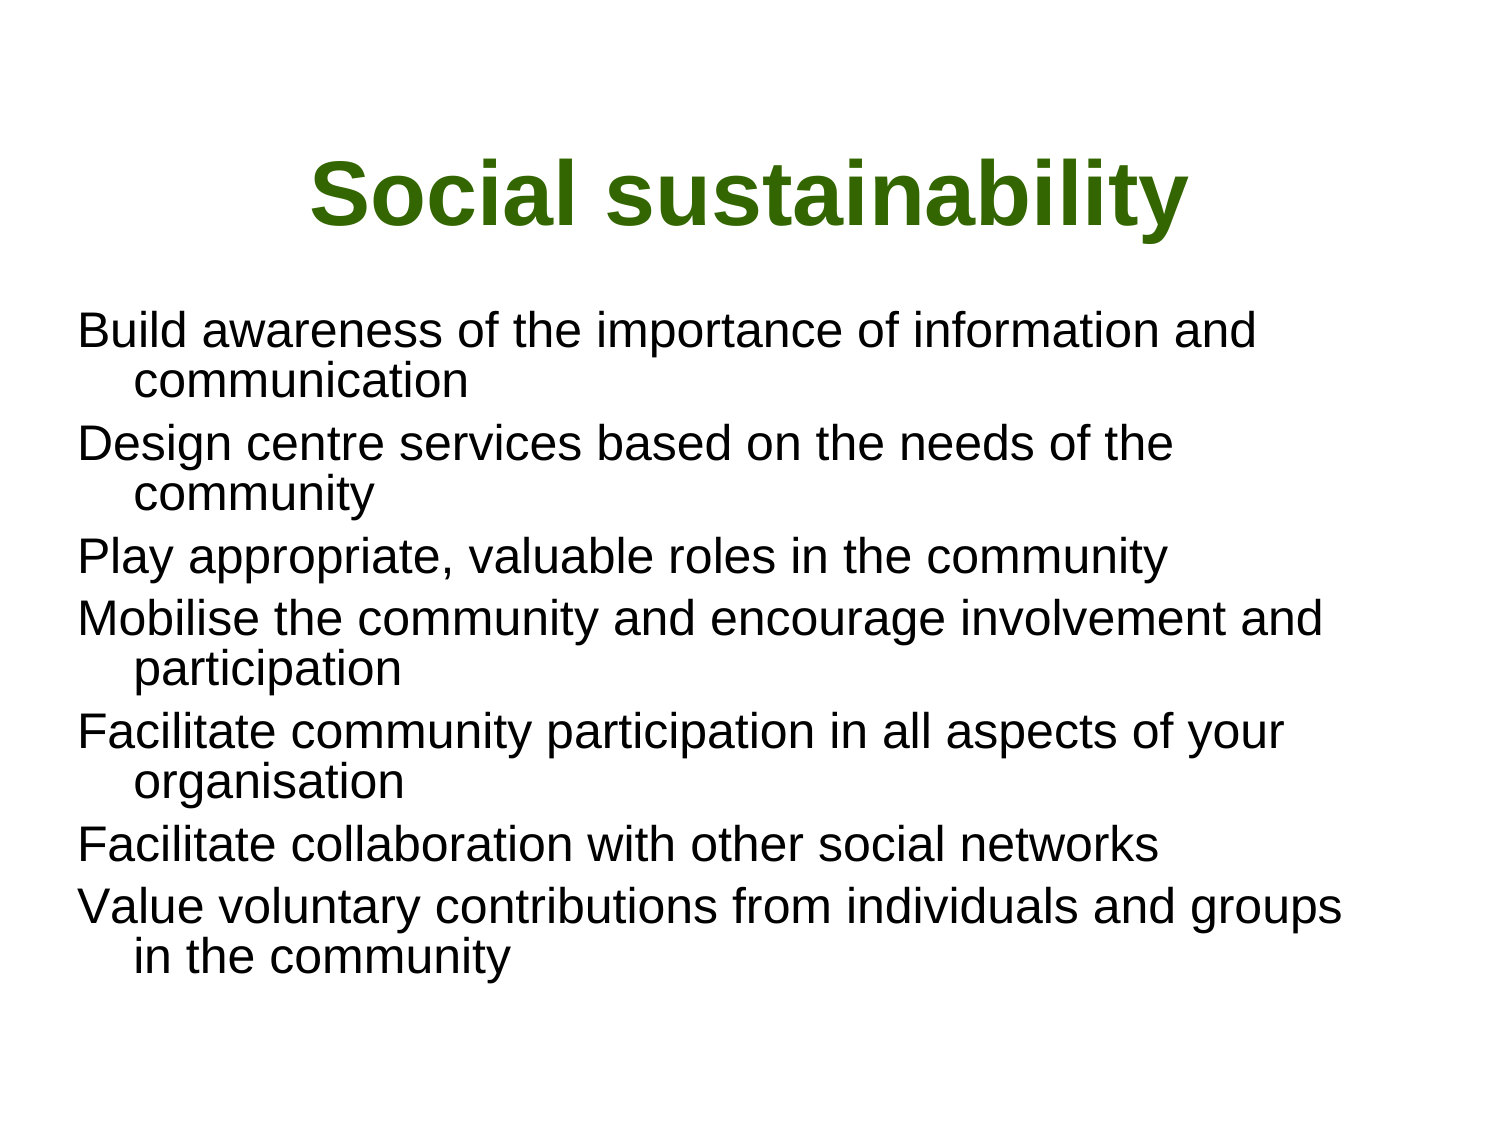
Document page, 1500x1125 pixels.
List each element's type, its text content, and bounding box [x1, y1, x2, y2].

title Social sustainability [112, 99, 1388, 288]
list Build awareness of the importance of information and communication Design centre services based on the needs of the community Play appropriate, valuable roles in the community Mobilise the community and encourage involvement and participation Facilitate community participation in all aspects of your organisation Facilitate collaboration with other social networks Value voluntary contributions from individuals and groups in the community [62, 299, 1388, 1038]
